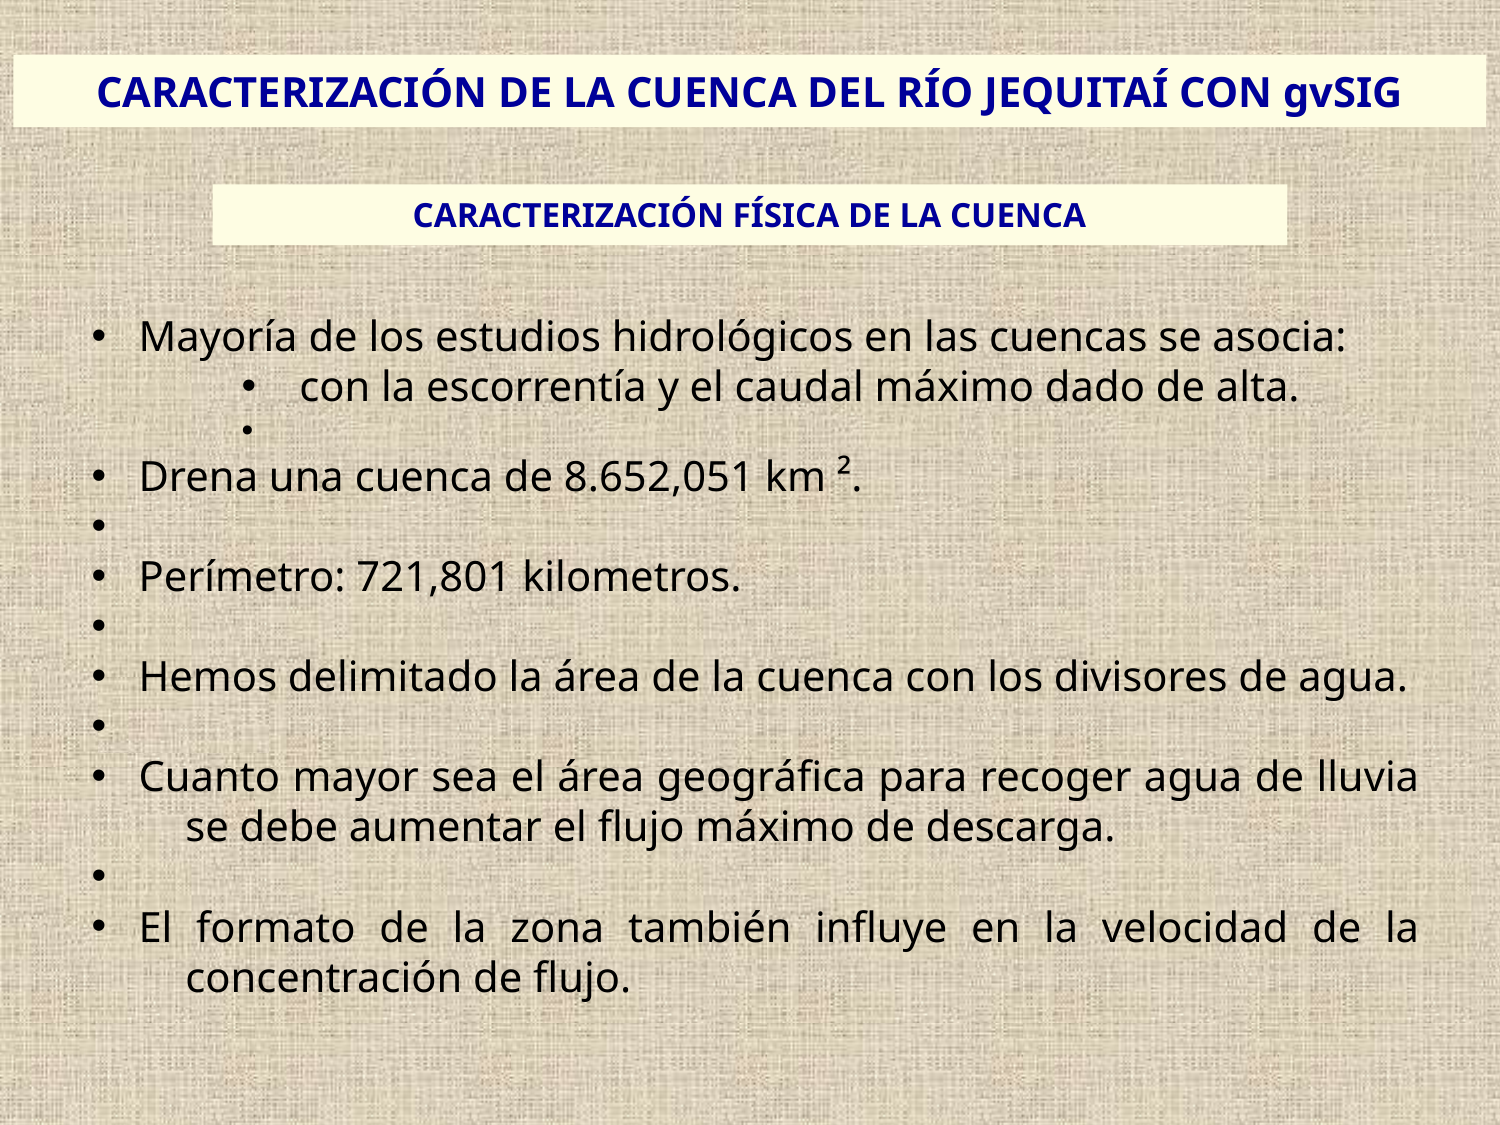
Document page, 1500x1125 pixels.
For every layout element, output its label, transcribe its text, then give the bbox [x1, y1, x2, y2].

picture [0, 0, 1500, 1125]
text_box Mayoría de los estudios hidrológicos en las cuencas se asocia: con la escorrentía y el caudal máximo dado de alta. Drena una cuenca de 8.652,051 km ². Perímetro: 721,801 kilometros. Hemos delimitado la área de la cuenca con los divisores de agua. Cuanto mayor sea el área geográfica para recoger agua de lluvia se debe aumentar el flujo máximo de descarga. El formato de la zona también influye en la velocidad de la concentración de flujo. [76, 302, 1436, 1048]
text_box CARACTERIZACIÓN DE LA CUENCA DEL RÍO JEQUITAÍ CON gvSIG [13, 54, 1487, 128]
text_box CARACTERIZACIÓN FÍSICA DE LA CUENCA [212, 184, 1288, 246]
